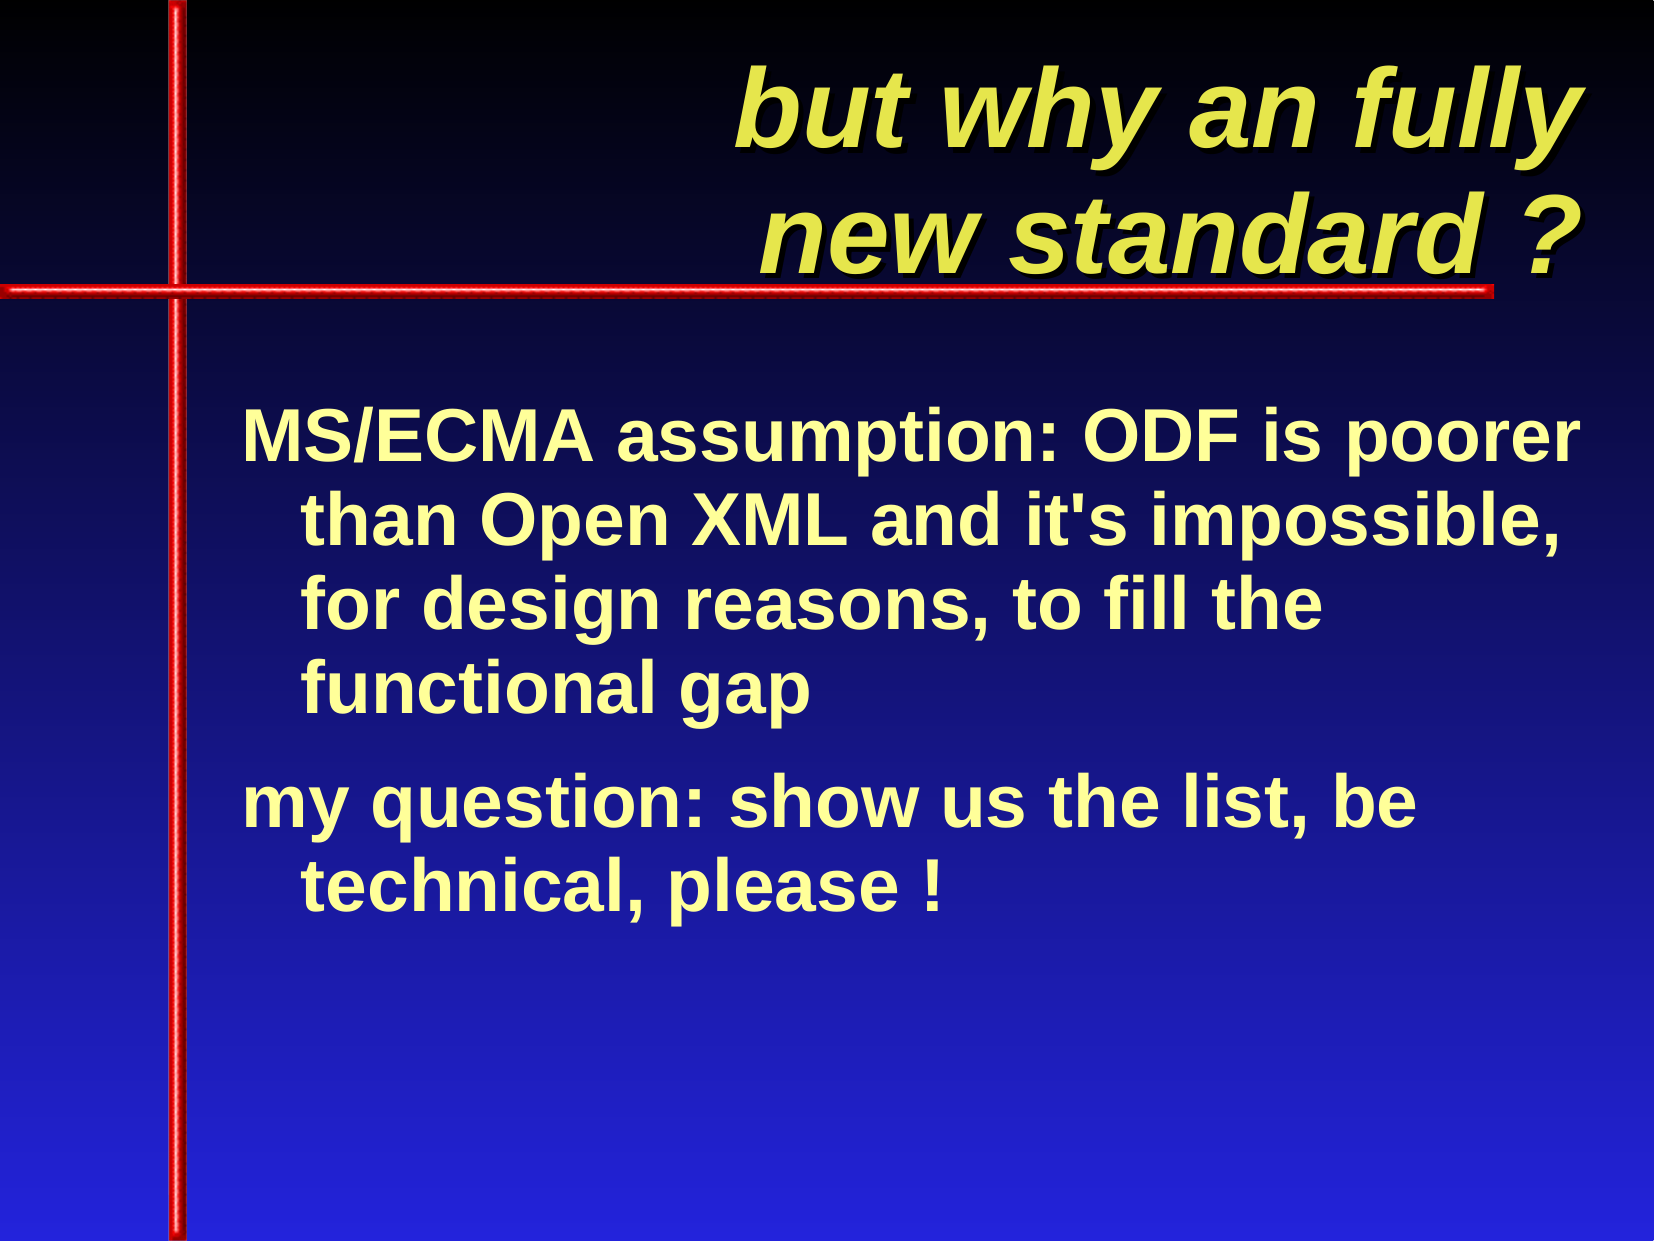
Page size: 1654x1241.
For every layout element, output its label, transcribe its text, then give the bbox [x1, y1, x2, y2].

list MS/ECMA assumption: ODF is poorer than Open XML and it's impossible, for design reasons, to fill the functional gap my question: show us the list, be technical, please ! [241, 393, 1601, 1175]
picture [0, 1, 186, 1240]
title but why an fully new standard ? [171, 30, 1584, 313]
